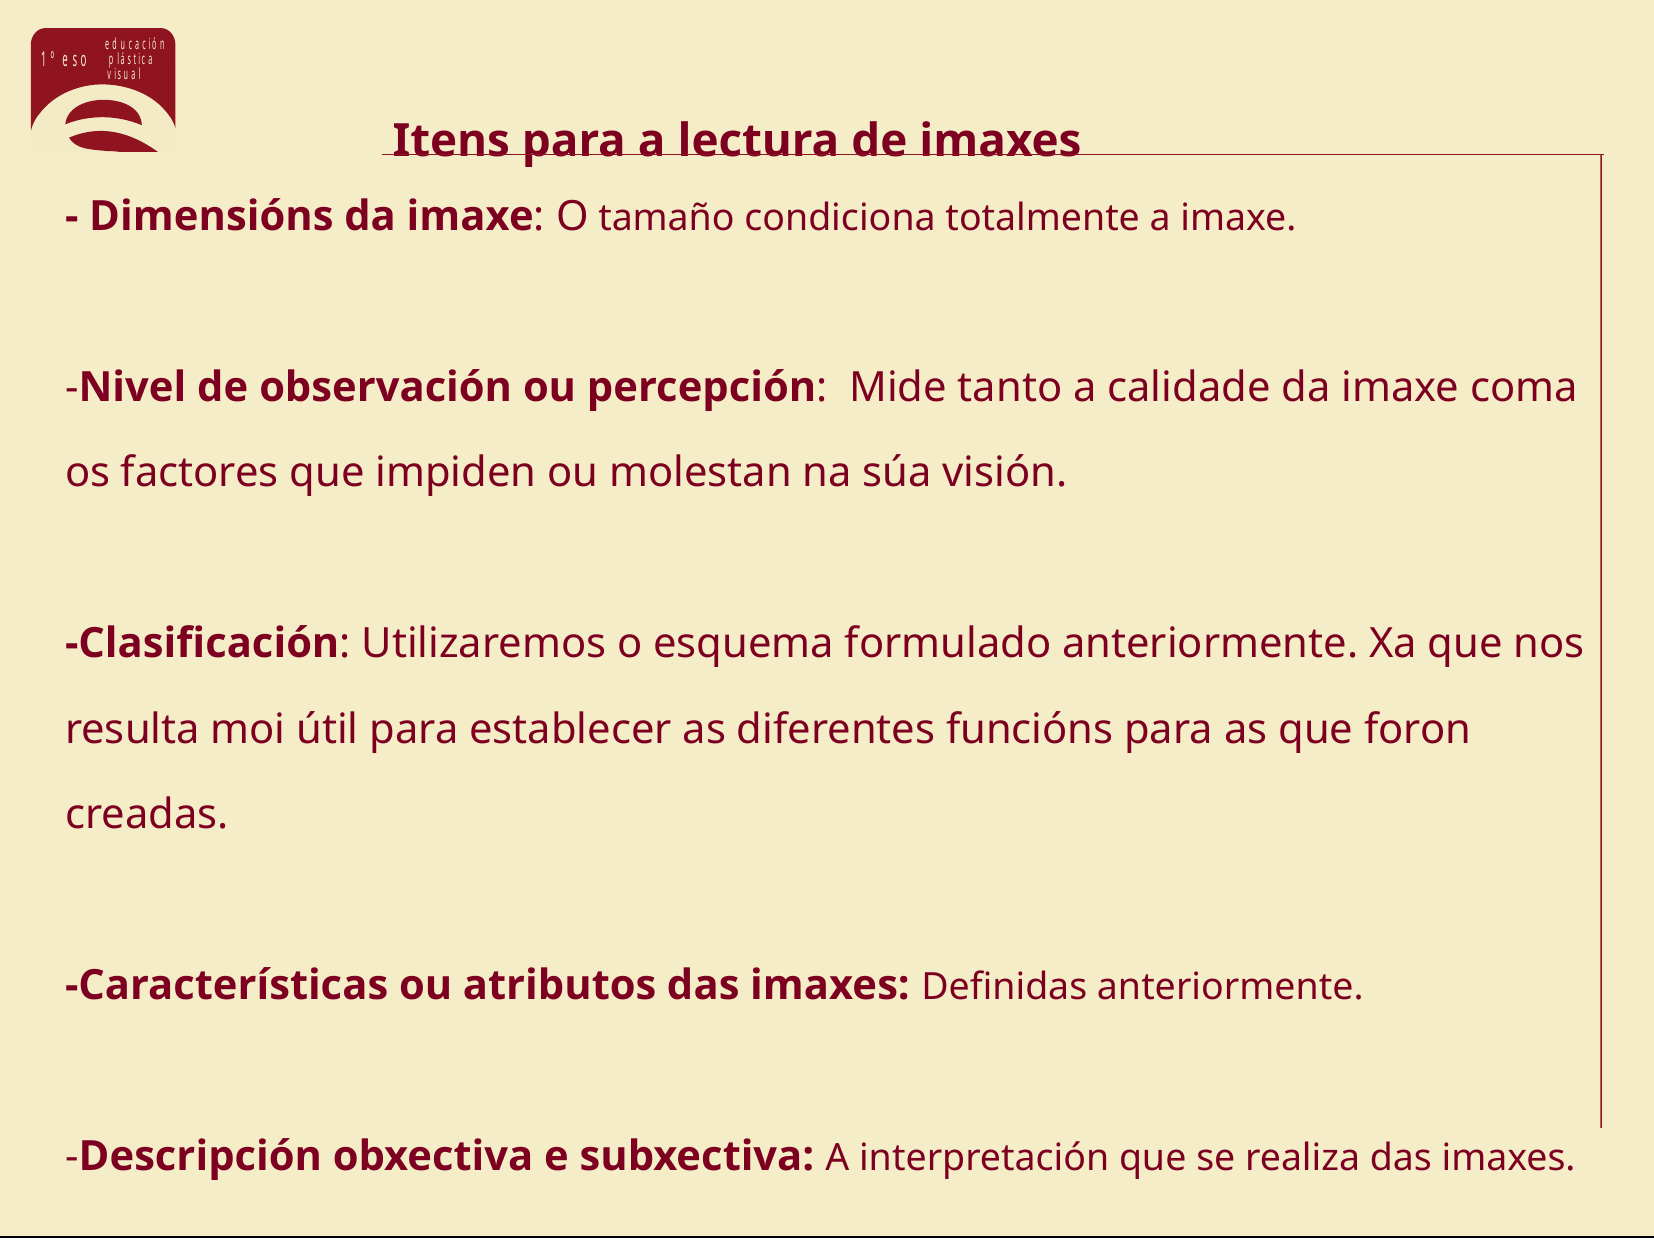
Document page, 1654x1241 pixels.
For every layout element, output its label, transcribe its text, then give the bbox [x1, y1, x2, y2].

picture [0, 0, 1654, 1241]
title - Dimensións da imaxe: O tamaño condiciona totalmente a imaxe. -Nivel de observación ou percepción: Mide tanto a calidade da imaxe coma os factores que impiden ou molestan na súa visión. -Clasificación: Utilizaremos o esquema formulado anteriormente. Xa que nos resulta moi útil para establecer as diferentes funcións para as que foron creadas. -Características ou atributos das imaxes: Definidas anteriormente. -Descripción obxectiva e subxectiva: A interpretación que se realiza das imaxes. [64, 194, 1595, 1146]
title Itens para a lectura de imaxes [171, 59, 1512, 148]
